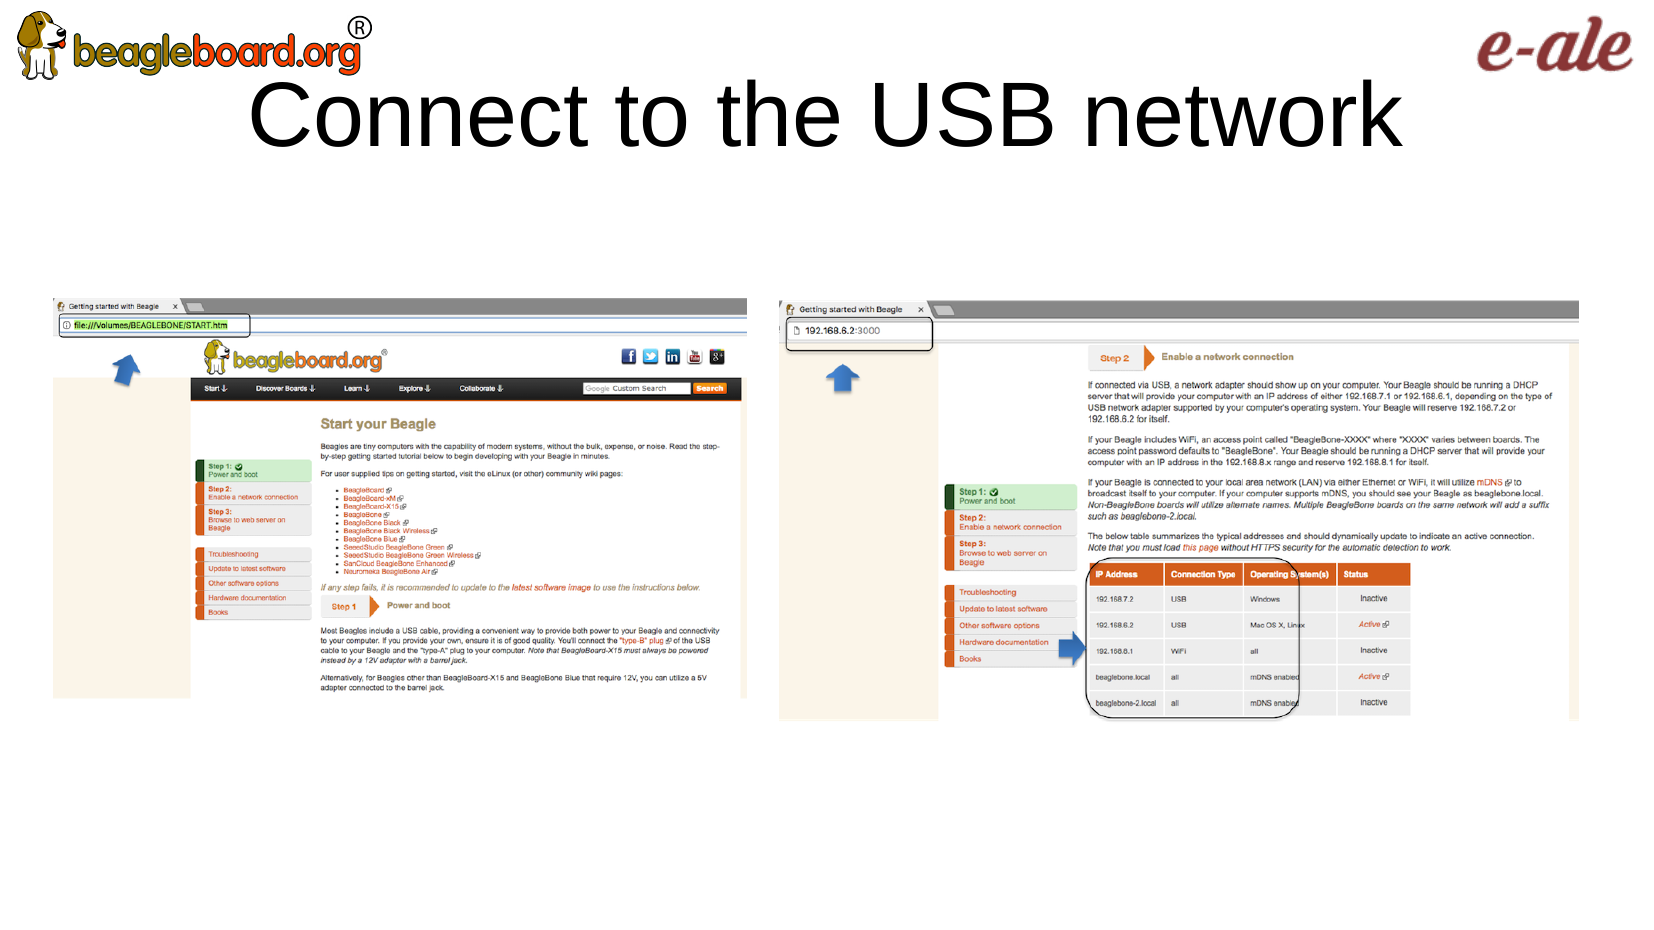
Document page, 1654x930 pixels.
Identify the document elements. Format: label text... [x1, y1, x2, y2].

title Connect to the USB network [82, 37, 1571, 193]
picture [779, 300, 1579, 724]
picture [53, 298, 747, 699]
picture [17, 11, 372, 80]
picture [1475, 14, 1636, 74]
